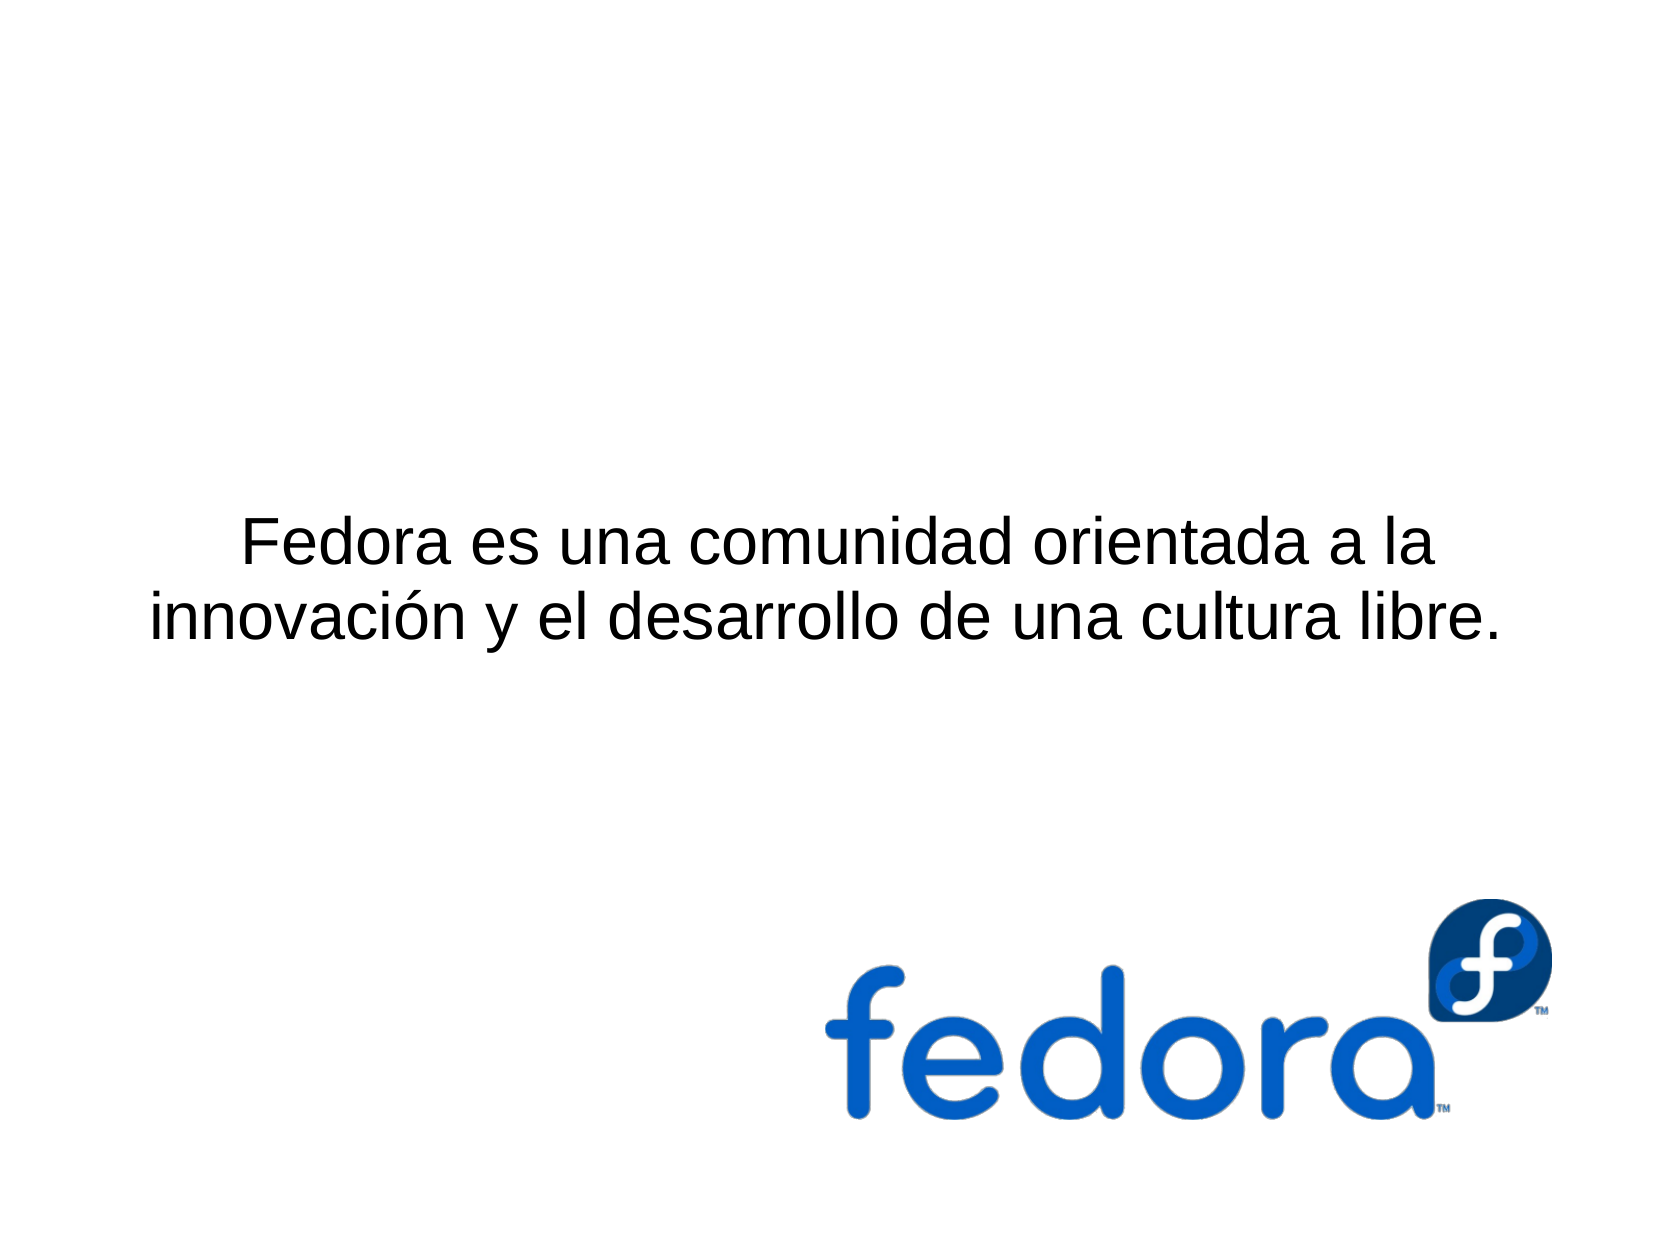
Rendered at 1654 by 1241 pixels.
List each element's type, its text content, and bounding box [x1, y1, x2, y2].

subtitle Fedora es una comunidad orientada a la innovación y el desarrollo de una cultura libre. [82, 49, 1571, 1109]
picture [825, 1109, 1552, 1120]
